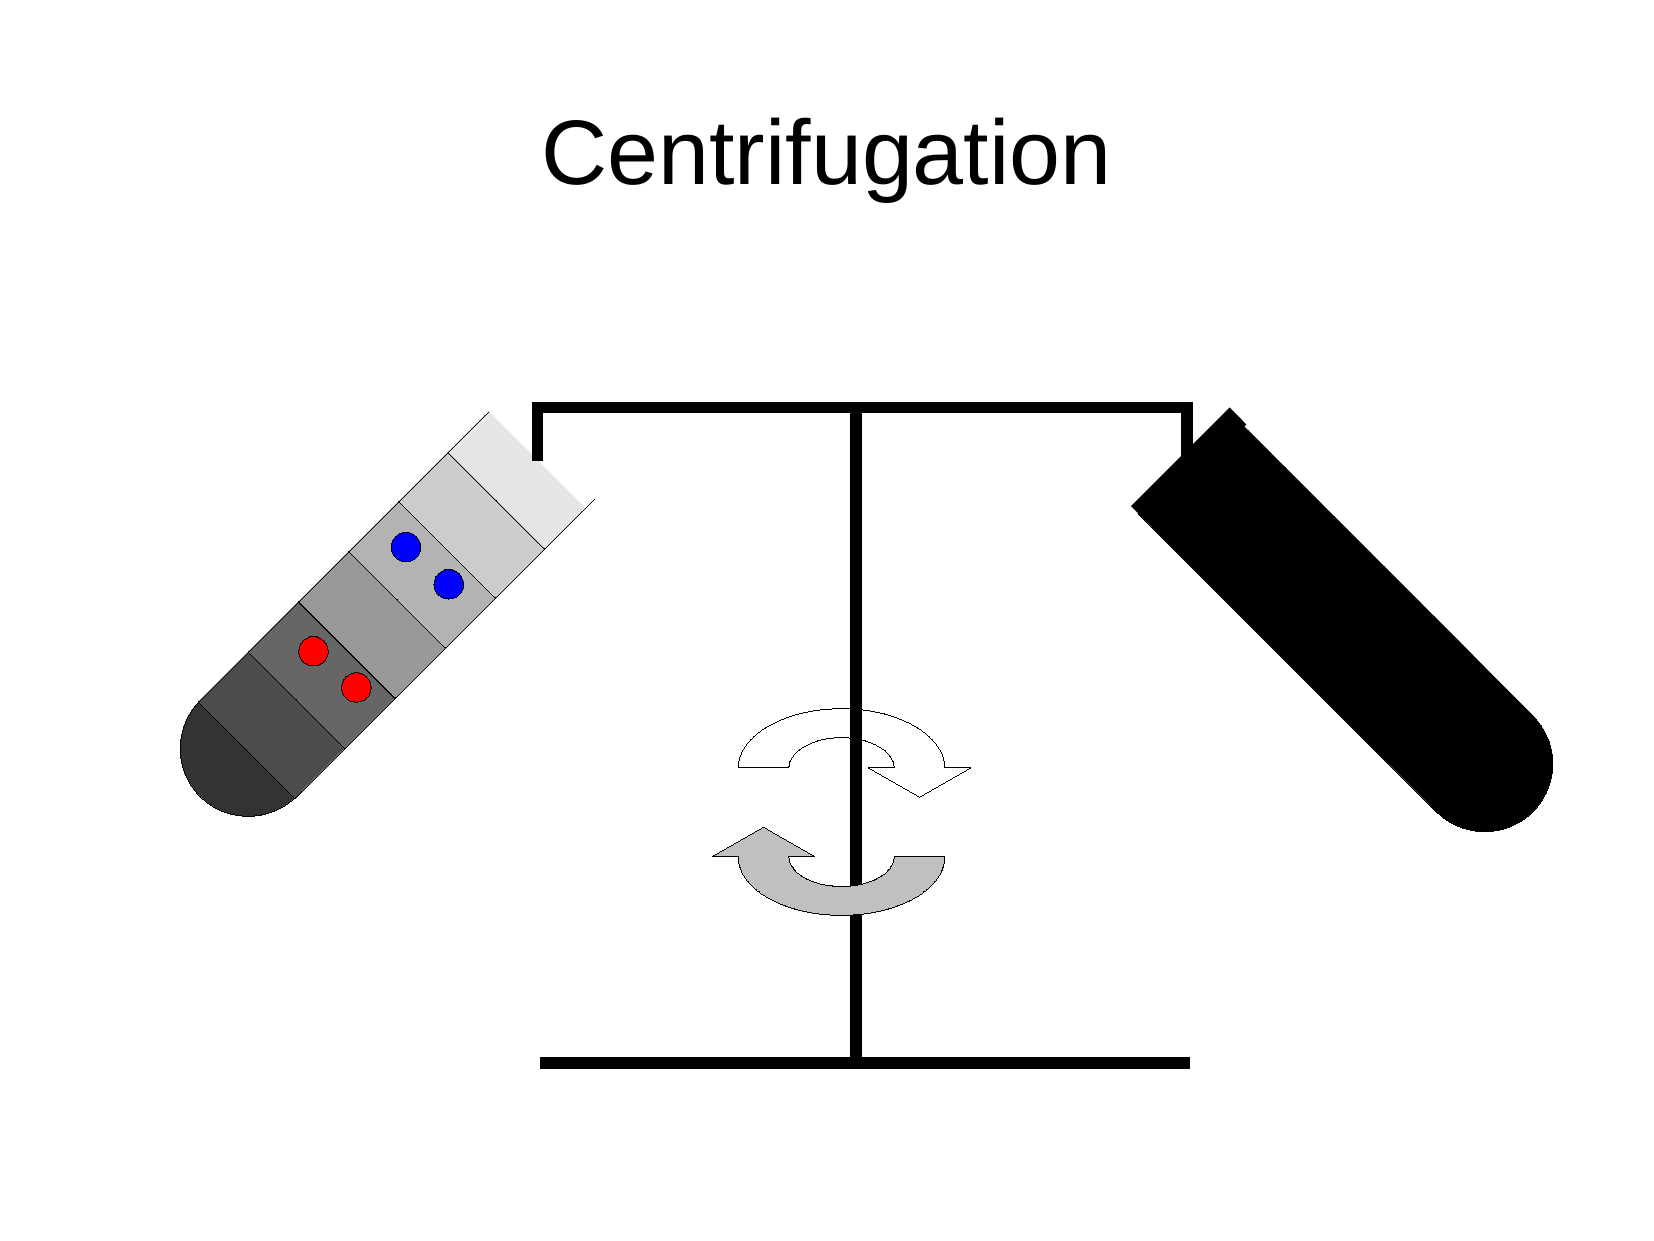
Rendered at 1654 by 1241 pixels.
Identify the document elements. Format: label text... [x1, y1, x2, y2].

text_box [1130, 407, 1553, 832]
text_box [180, 392, 603, 817]
title Centrifugation [82, 56, 1571, 250]
text_box [712, 827, 945, 916]
